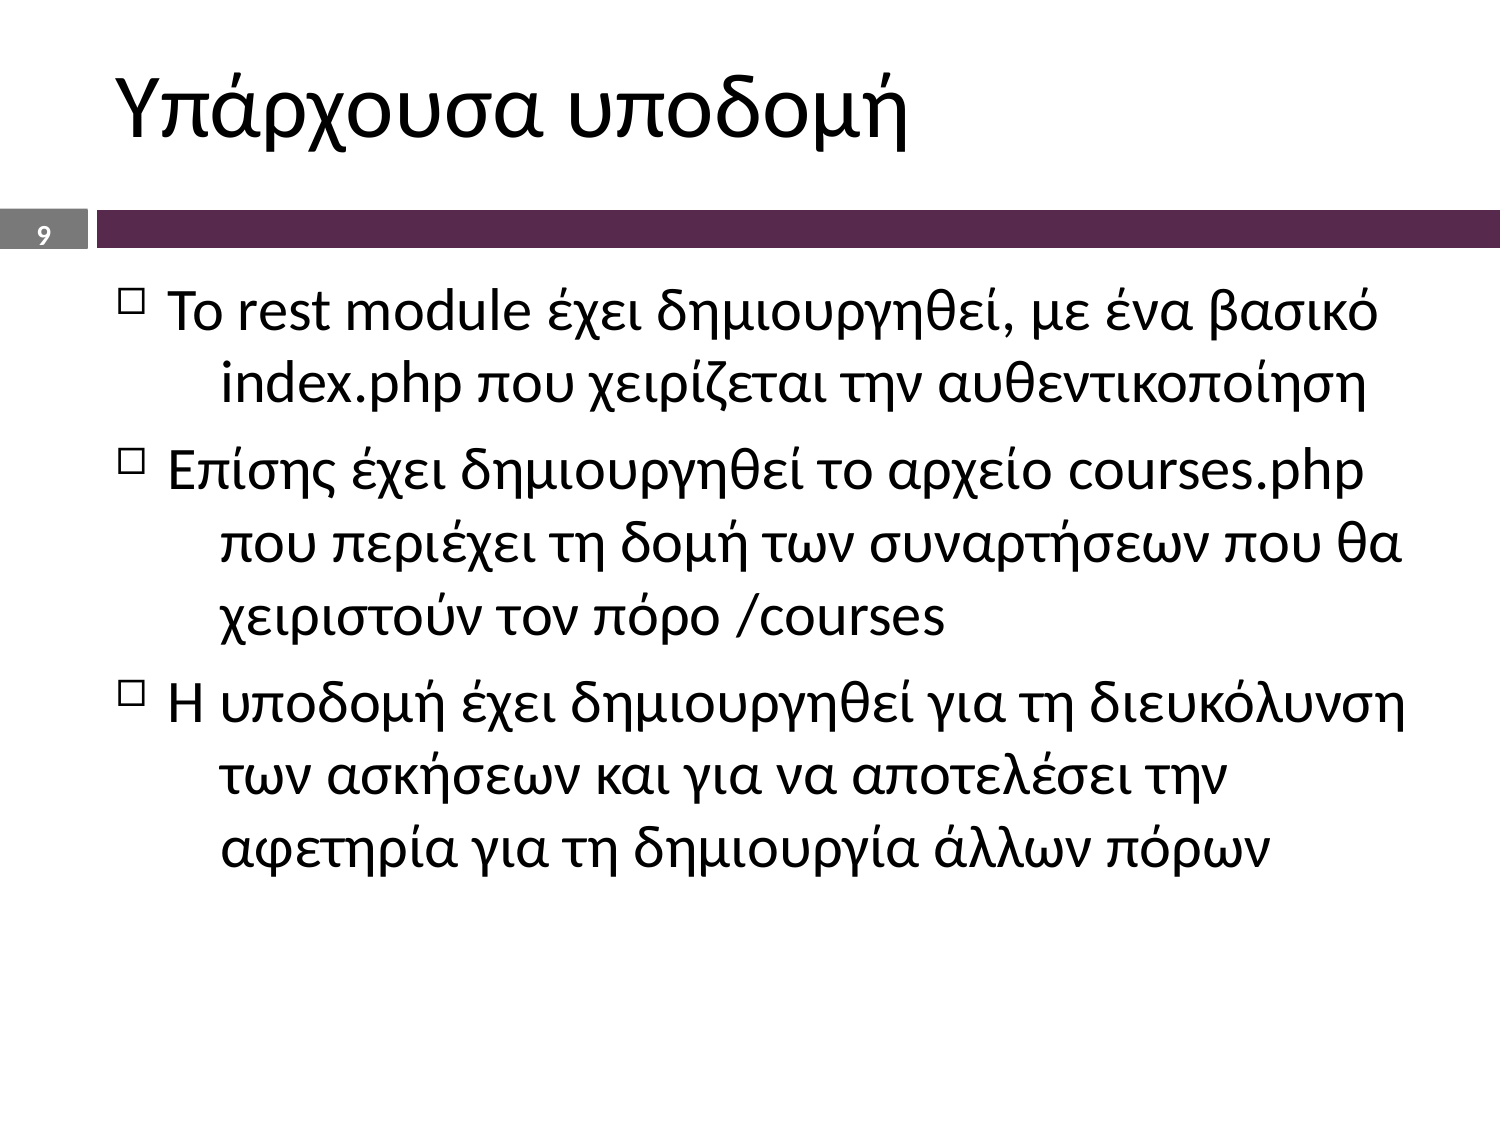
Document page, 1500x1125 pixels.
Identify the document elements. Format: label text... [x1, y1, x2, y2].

list Το rest module έχει δημιουργηθεί, με ένα βασικό index.php που χειρίζεται την αυθεντικοποίηση Επίσης έχει δημιουργηθεί το αρχείο courses.php που περιέχει τη δομή των συναρτήσεων που θα χειριστούν τον πόρο /courses Η υποδομή έχει δημιουργηθεί για τη διευκόλυνση των ασκήσεων και για να αποτελέσει την αφετηρία για τη δημιουργία άλλων πόρων [100, 262, 1438, 1000]
text_box [0, 208, 88, 249]
title Υπάρχουσα υποδομή [100, 19, 1438, 182]
